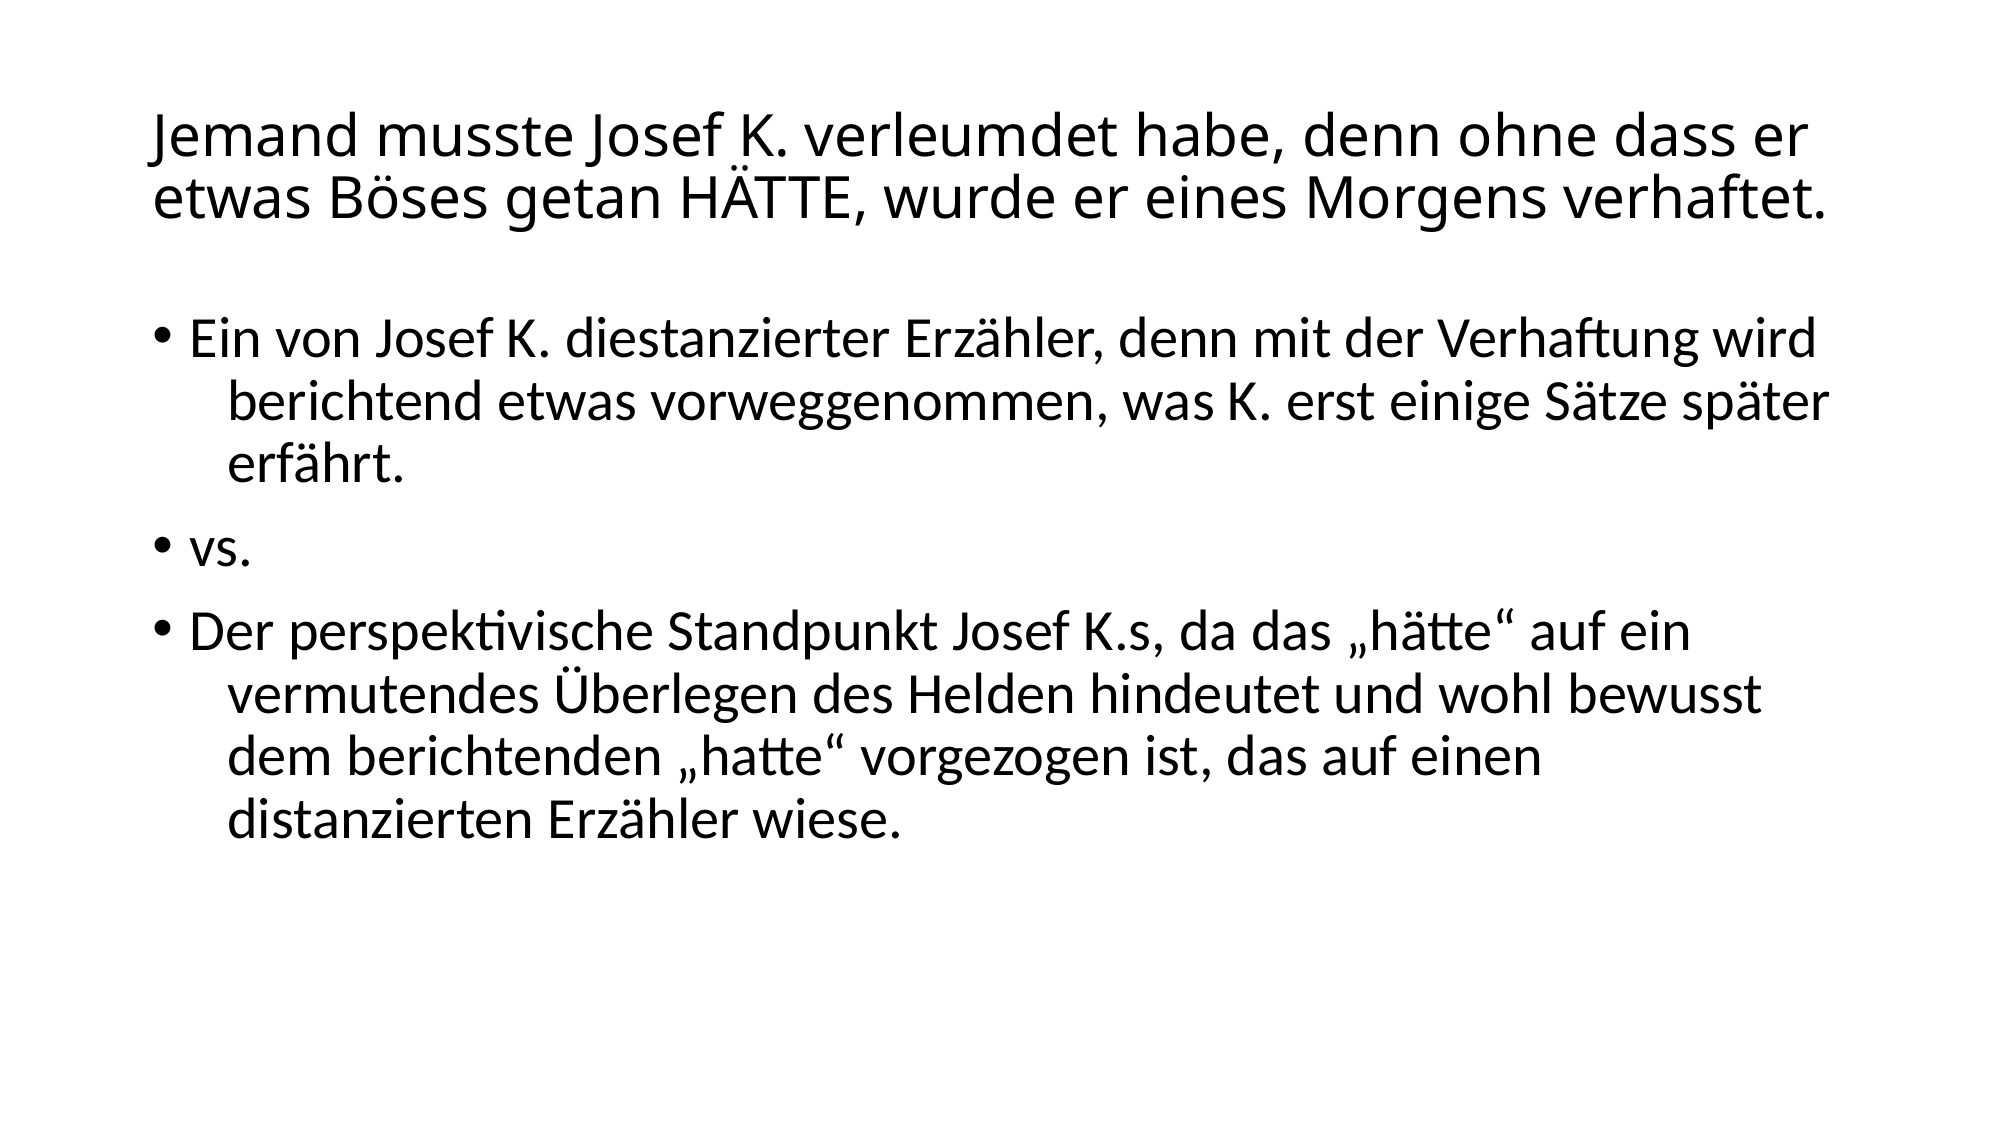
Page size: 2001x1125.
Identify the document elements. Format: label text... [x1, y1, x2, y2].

title Jemand musste Josef K. verleumdet habe, denn ohne dass er etwas Böses getan HÄTTE, wurde er eines Morgens verhaftet. [137, 59, 1863, 278]
list Ein von Josef K. diestanzierter Erzähler, denn mit der Verhaftung wird berichtend etwas vorweggenommen, was K. erst einige Sätze später erfährt. vs. Der perspektivische Standpunkt Josef K.s, da das „hätte“ auf ein vermutendes Überlegen des Helden hindeutet und wohl bewusst dem berichtenden „hatte“ vorgezogen ist, das auf einen distanzierten Erzähler wiese. [137, 299, 1863, 1014]
